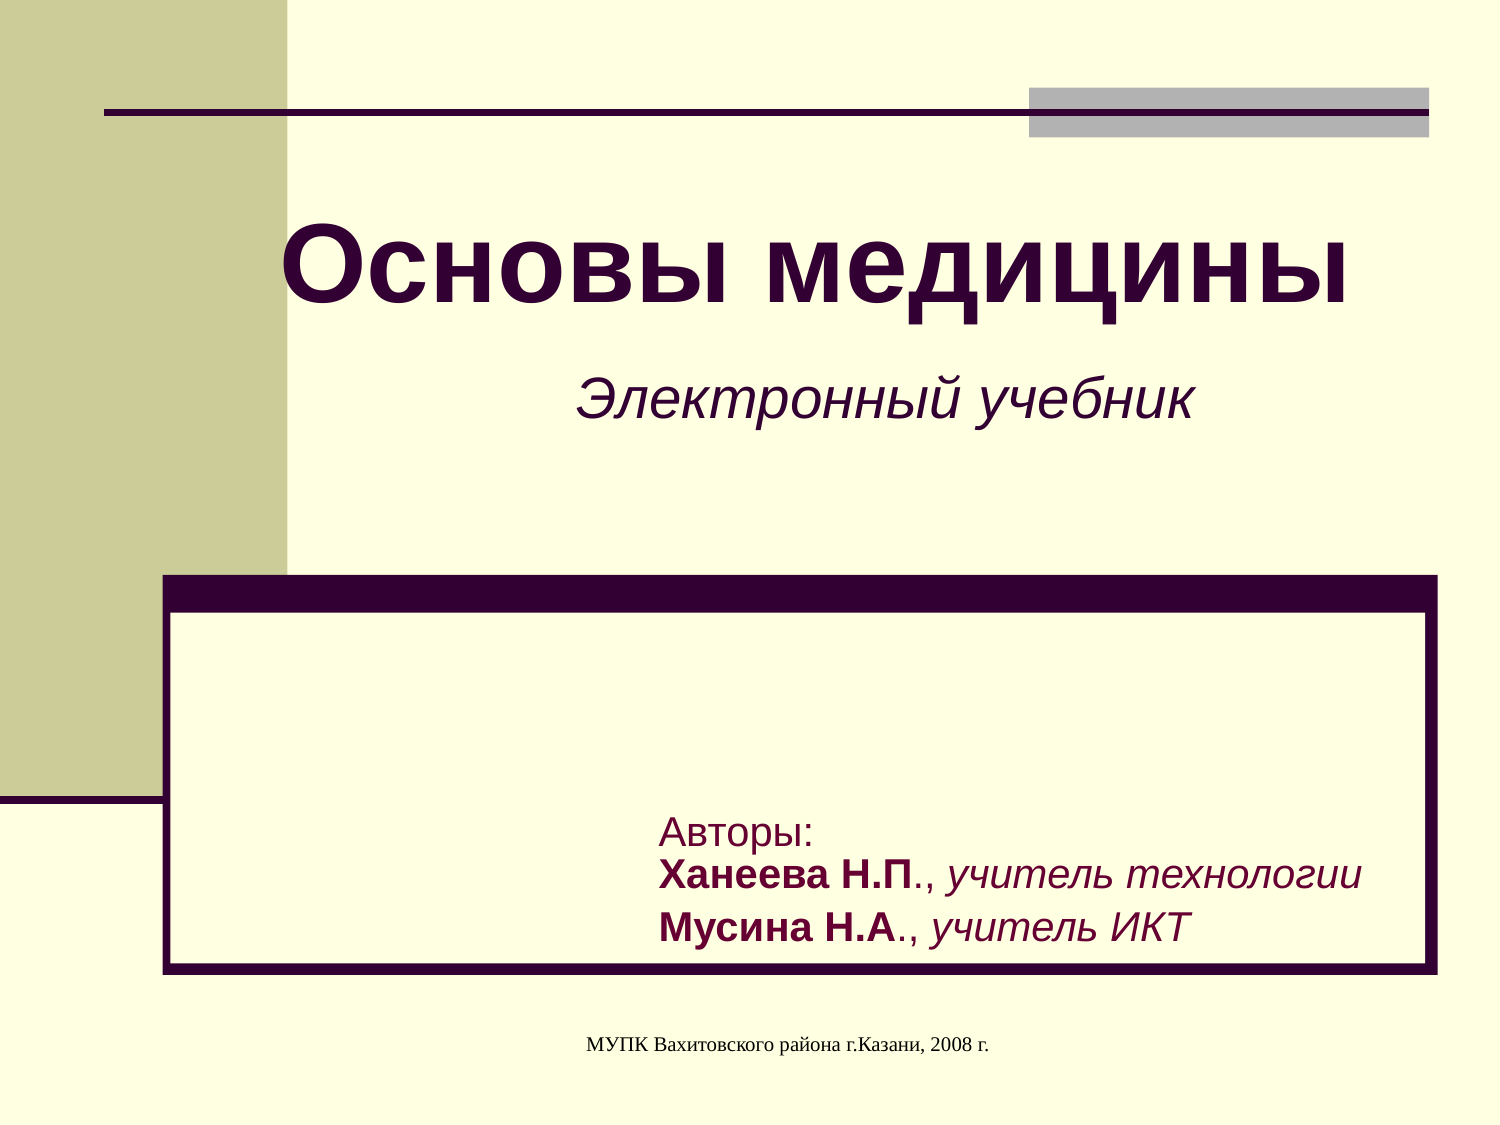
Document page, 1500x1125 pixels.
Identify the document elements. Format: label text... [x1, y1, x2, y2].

title Основы медицины [206, 192, 1425, 437]
text_box Электронный учебник [466, 373, 1306, 528]
subtitle Авторы: Ханеева Н.П., учитель технологии Мусина Н.А., учитель ИКТ [643, 798, 1424, 965]
